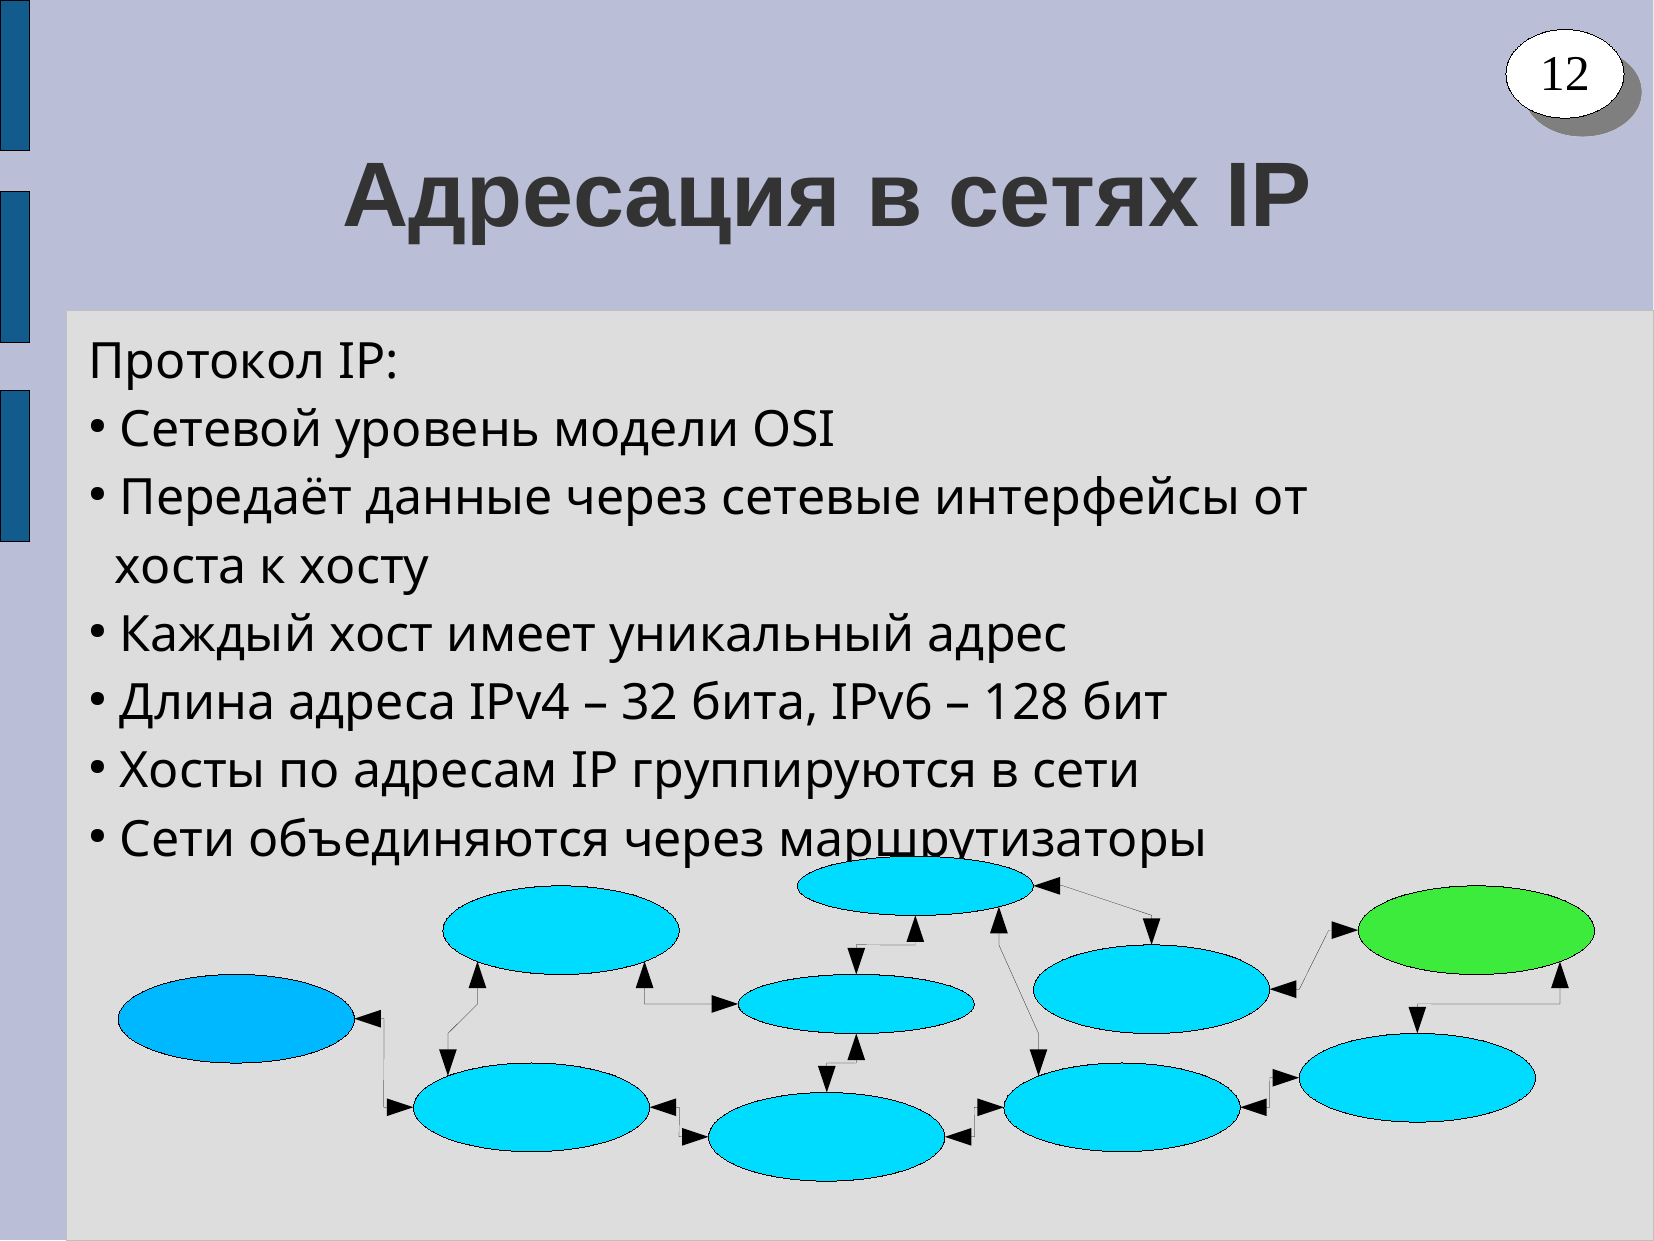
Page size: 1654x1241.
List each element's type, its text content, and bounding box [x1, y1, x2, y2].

text_box [1033, 944, 1270, 1034]
text_box [708, 1092, 945, 1182]
title Адресация в сетях IP [121, 91, 1534, 299]
text_box [738, 974, 975, 1034]
text_box [1299, 1033, 1536, 1123]
text_box 12 [1505, 29, 1625, 119]
text_box [442, 885, 680, 975]
text_box [118, 974, 355, 1064]
text_box [1358, 885, 1595, 975]
text_box [1003, 1062, 1241, 1152]
text_box [797, 856, 1034, 916]
text_box [413, 1062, 650, 1152]
text_box Протокол IP: Сетевой уровень модели OSI Передаёт данные через сетевые интерфейсы от хоста к хосту Каждый хост имеет уникальный адрес Длина адреса IPv4 – 32 бита, IPv6 – 128 бит Хосты по адресам IP группируются в сети Сети объединяются через маршрутизаторы [88, 324, 1565, 827]
